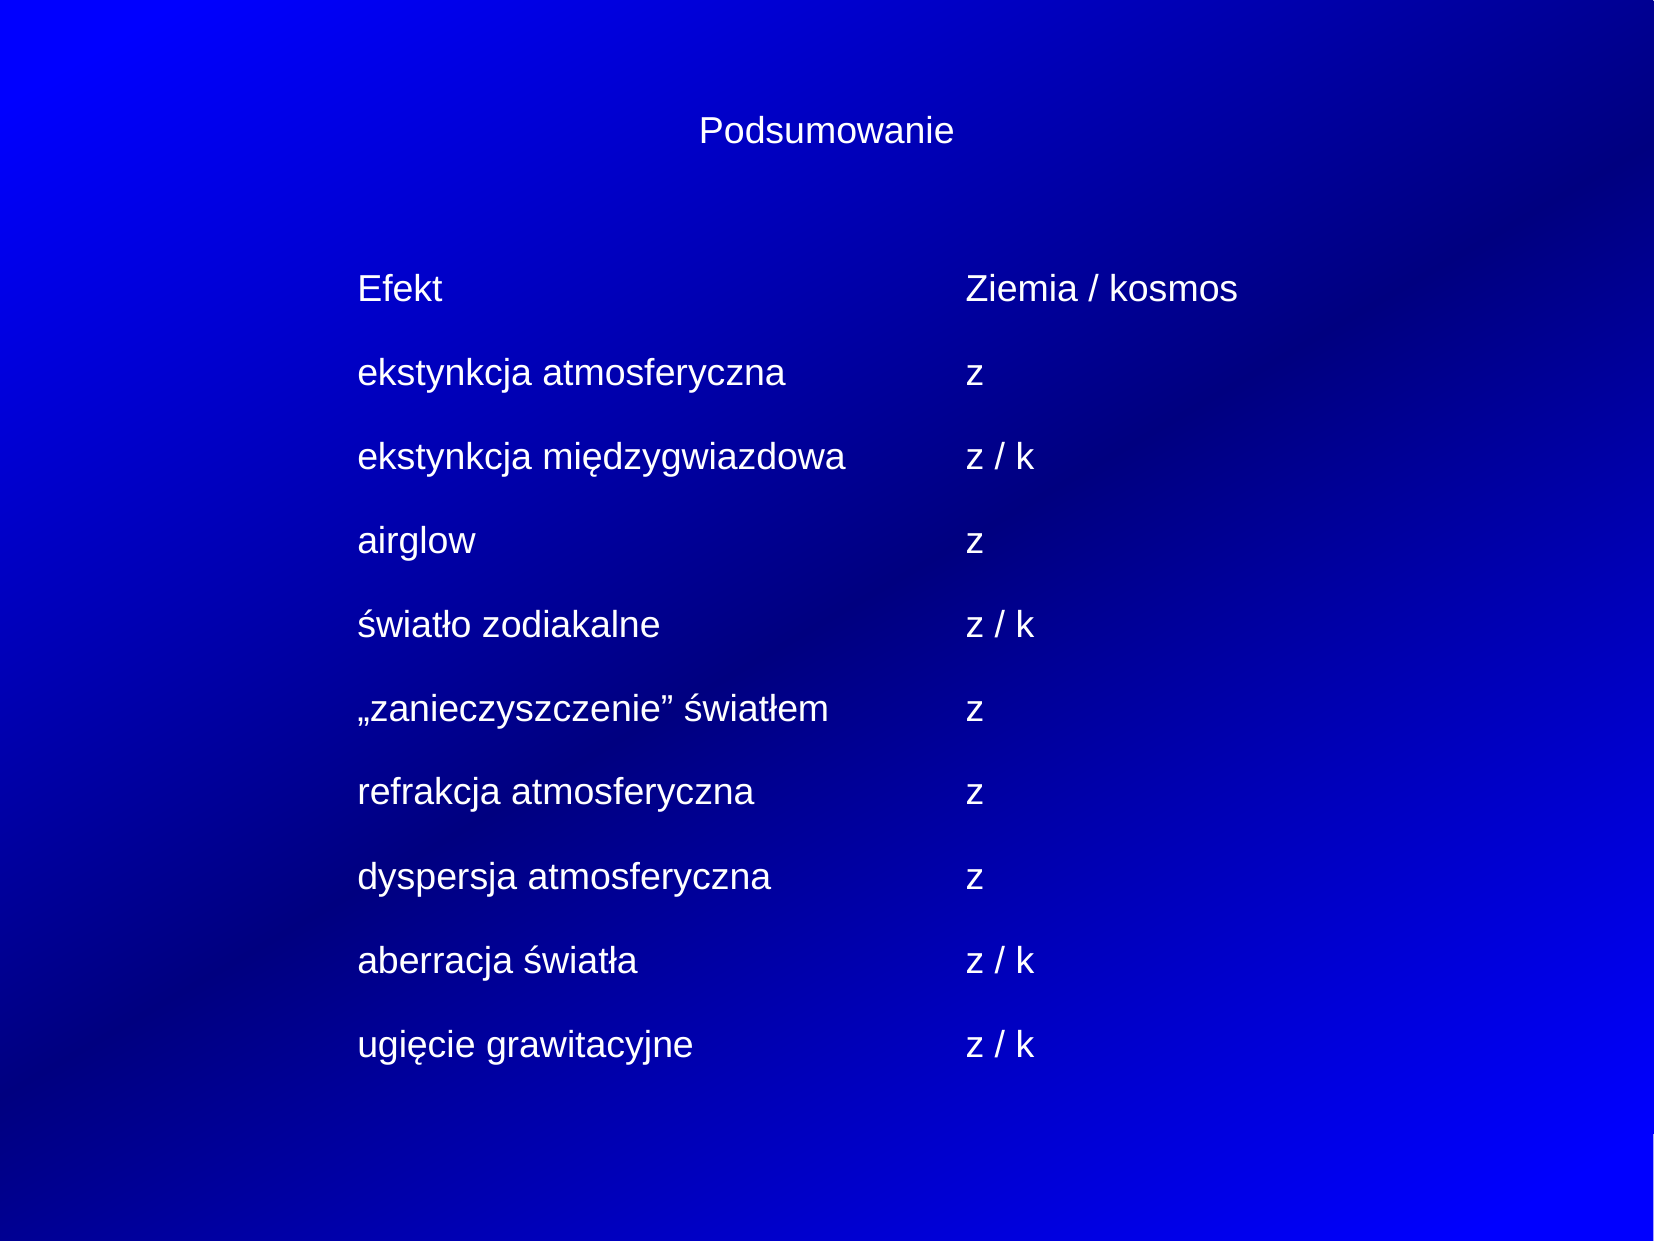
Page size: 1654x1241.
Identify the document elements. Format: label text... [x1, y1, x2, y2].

text_box Podsumowanie [684, 102, 970, 160]
text_box Ziemia / kosmos z z / k z z / k z z z z / k z / k [950, 259, 1254, 1073]
text_box Efekt ekstynkcja atmosferyczna ekstynkcja międzygwiazdowa airglow światło zodiakalne „zanieczyszczenie” światłem refrakcja atmosferyczna dyspersja atmosferyczna aberracja światła ugięcie grawitacyjne [342, 259, 861, 1073]
